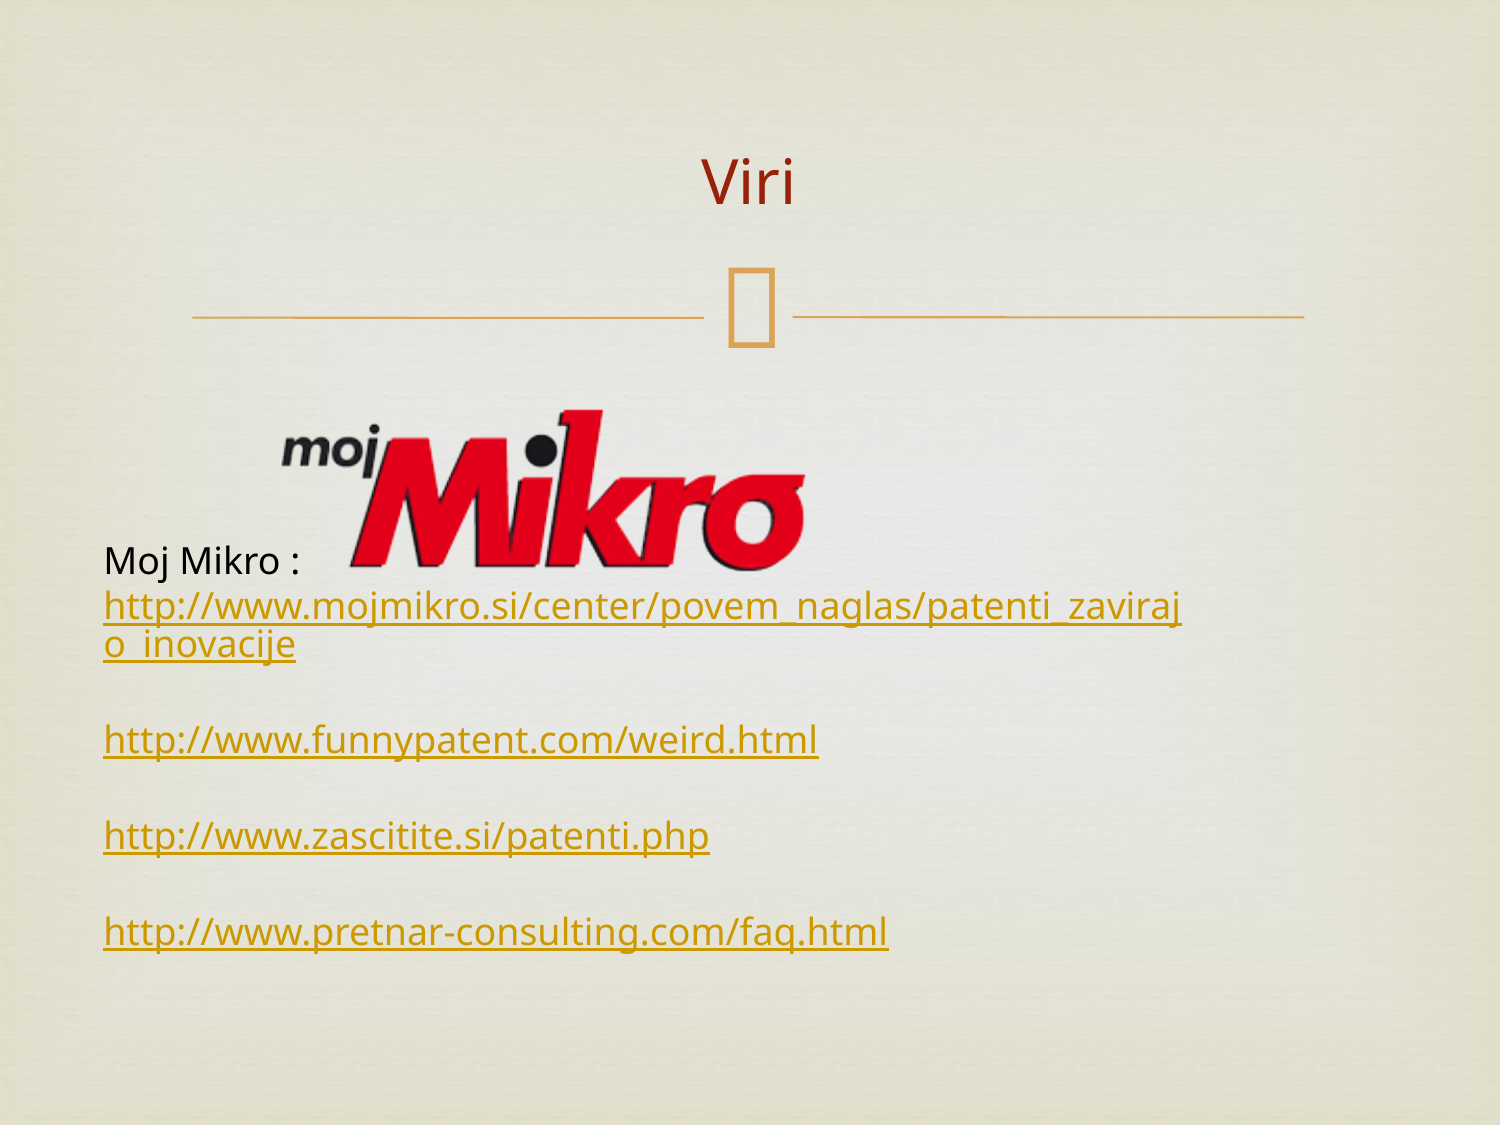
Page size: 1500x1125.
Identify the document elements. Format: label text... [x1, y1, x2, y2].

text_box Moj Mikro : http://www.mojmikro.si/center/povem_naglas/patenti_zavirajo_inovacije http://www.funnypatent.com/weird.html http://www.zascitite.si/patenti.php http://www.pretnar-consulting.com/faq.html [88, 349, 1211, 1064]
picture [280, 408, 808, 576]
title Viri [113, 93, 1386, 267]
